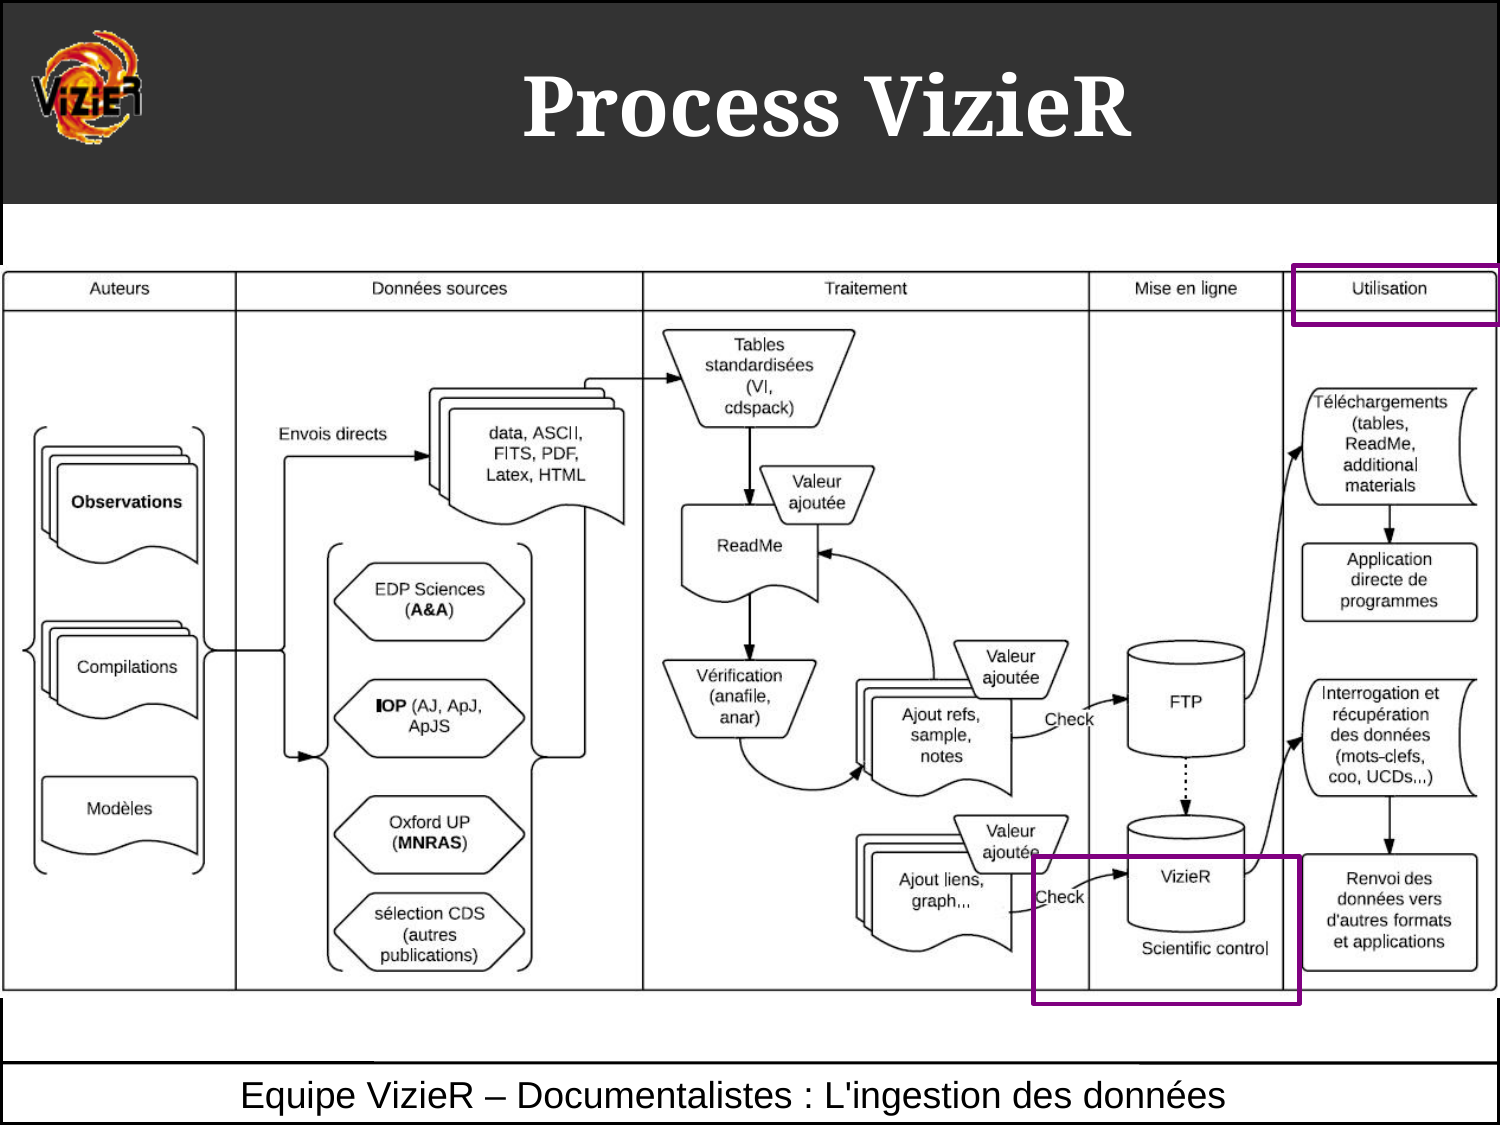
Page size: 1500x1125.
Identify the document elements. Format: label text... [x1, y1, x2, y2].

title Process VizieR [206, 29, 1447, 178]
list [1036, 998, 1297, 1002]
picture [0, 265, 1500, 998]
list [35, 998, 1447, 1110]
picture [1296, 268, 1498, 322]
picture [1036, 859, 1297, 998]
picture [29, 29, 148, 148]
